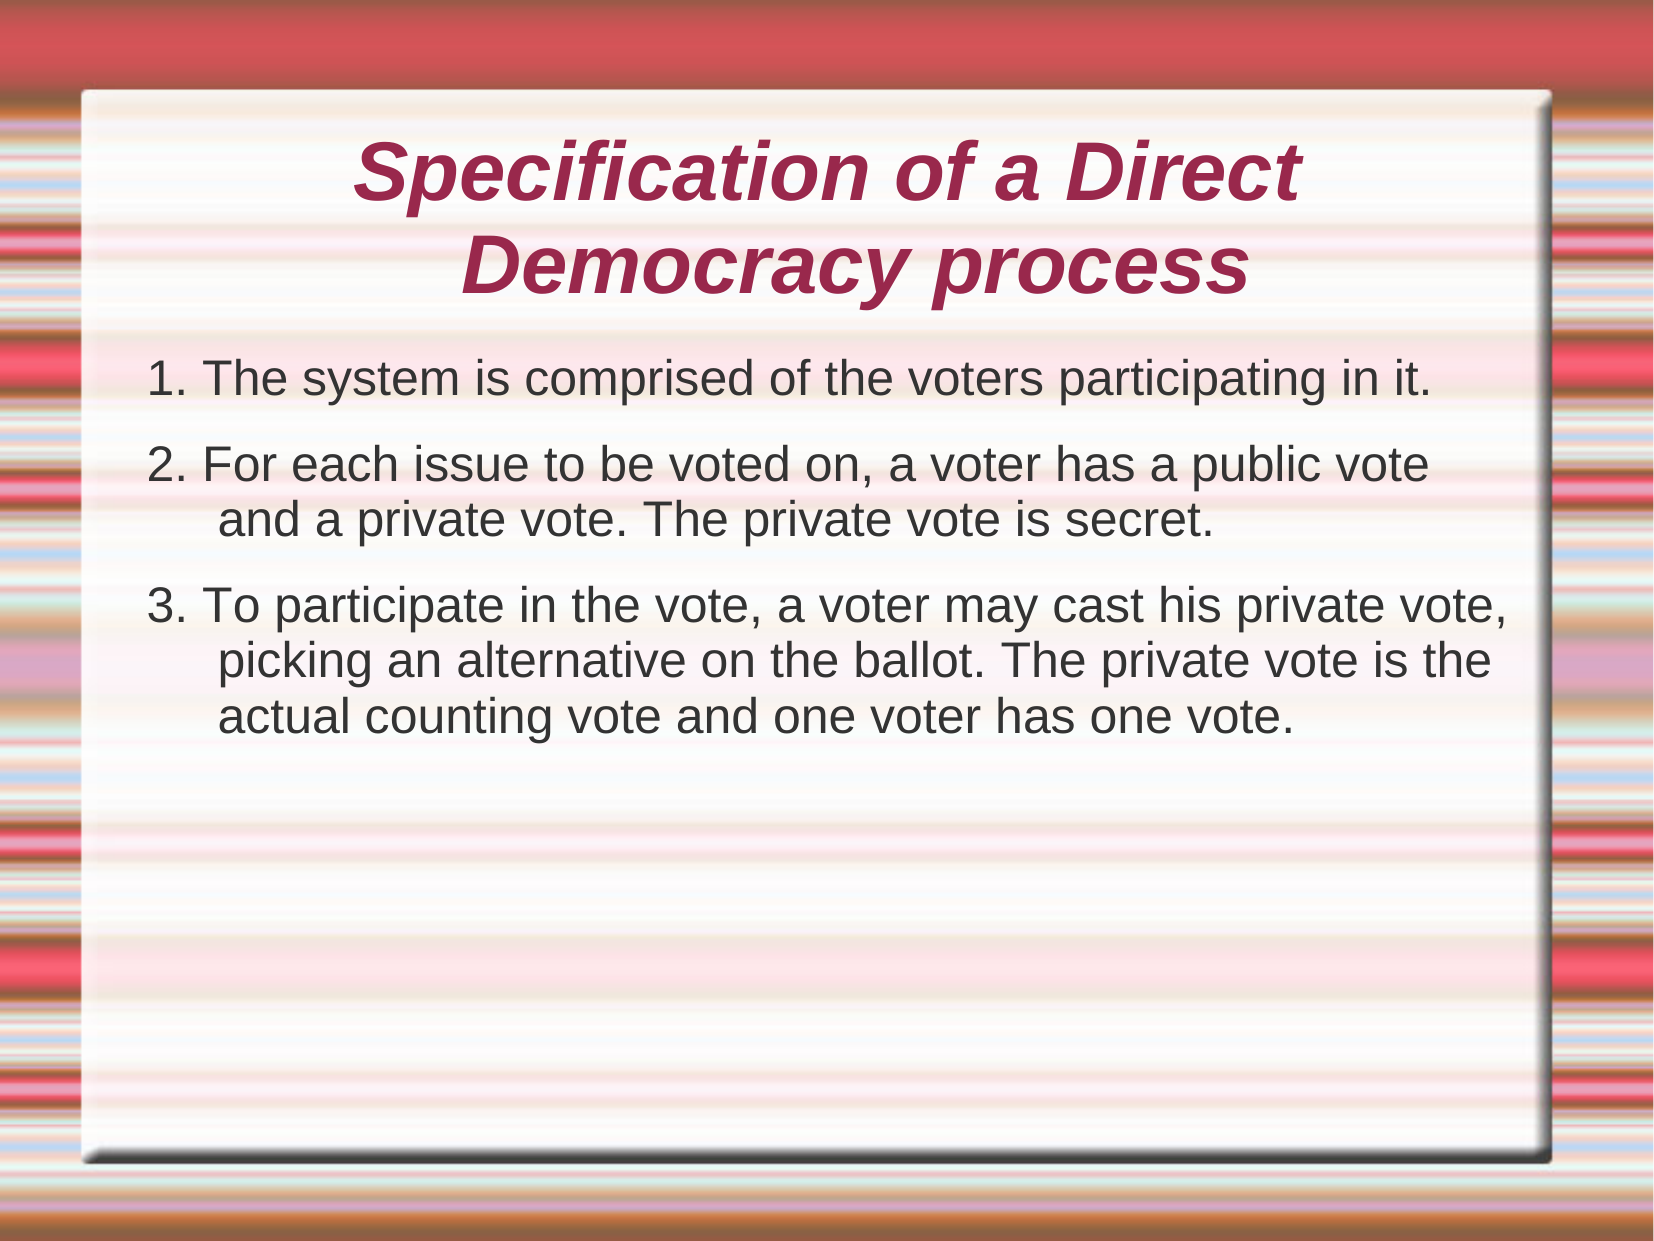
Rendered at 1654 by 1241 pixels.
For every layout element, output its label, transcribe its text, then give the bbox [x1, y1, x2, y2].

picture [0, 0, 1654, 1241]
list 1. The system is comprised of the voters participating in it. 2. For each issue to be voted on, a voter has a public vote and a private vote. The private vote is secret. 3. To participate in the vote, a voter may cast his private vote, picking an alternative on the ballot. The private vote is the actual counting vote and one voter has one vote. [134, 350, 1516, 1133]
title Specification of a Direct Democracy process [121, 114, 1534, 322]
